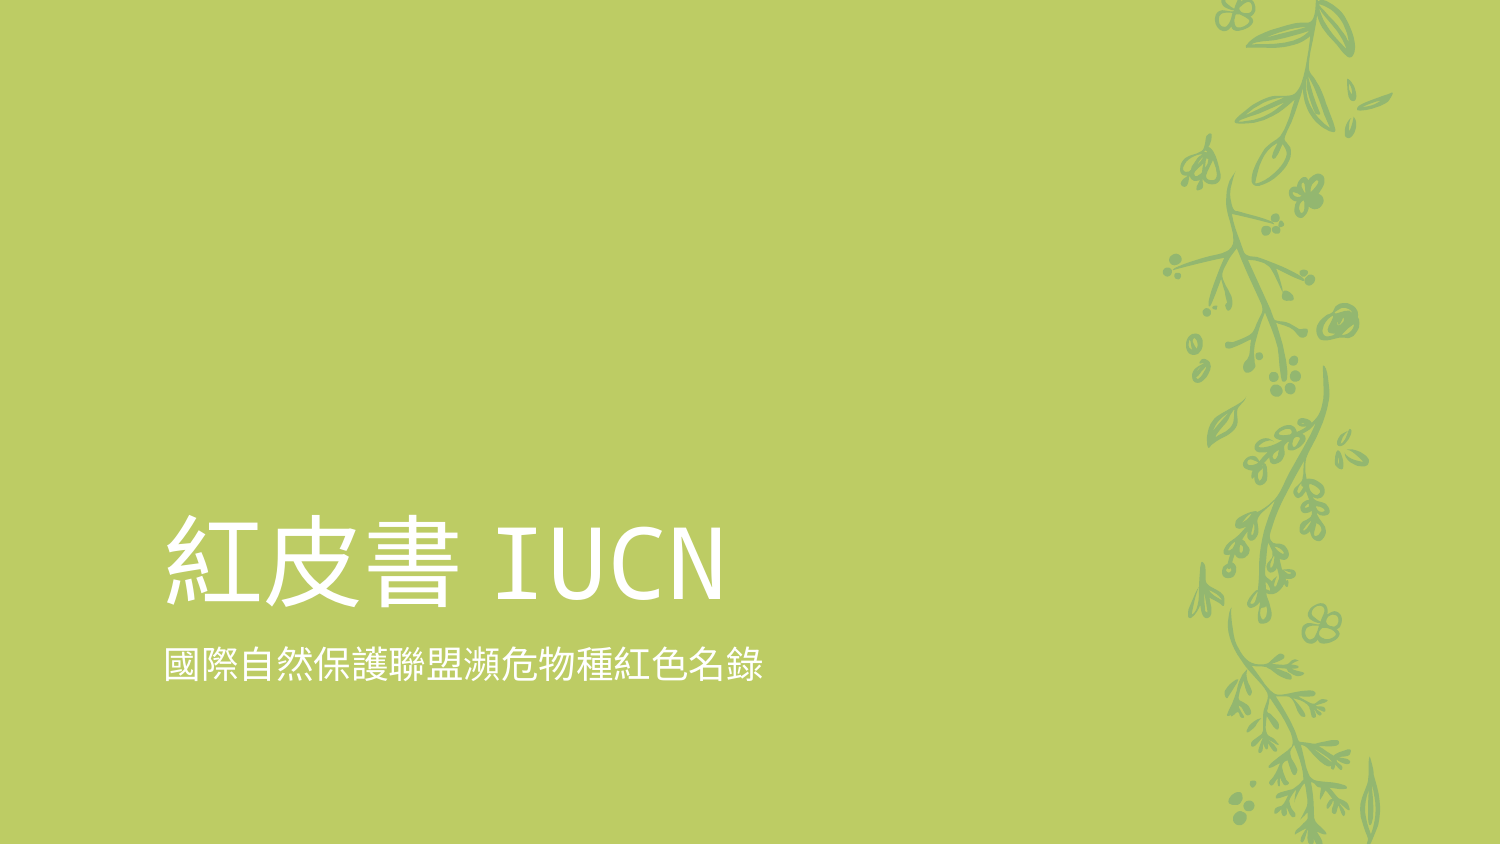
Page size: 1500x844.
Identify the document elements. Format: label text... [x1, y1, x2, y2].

subtitle 國際自然保護聯盟瀕危物種紅色名錄 [148, 626, 995, 736]
title 紅皮書IUCN [148, 472, 995, 626]
